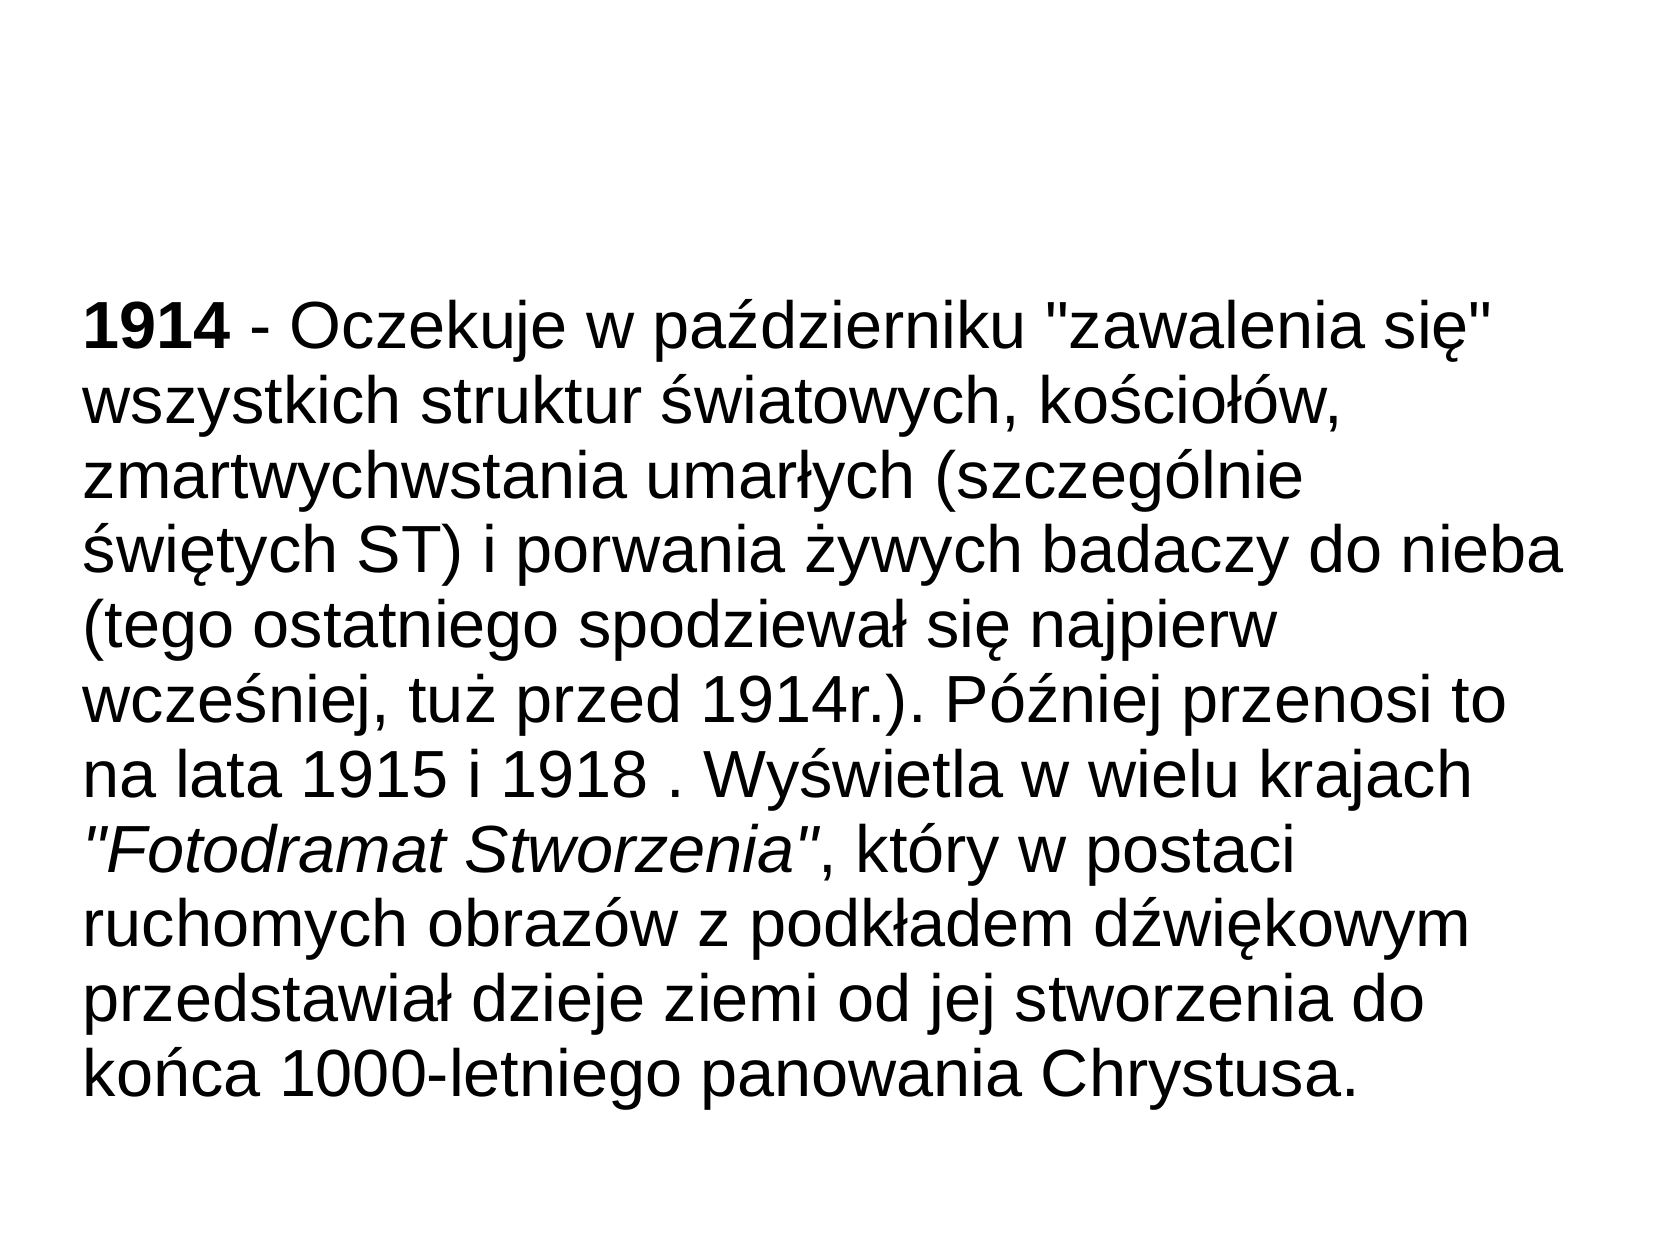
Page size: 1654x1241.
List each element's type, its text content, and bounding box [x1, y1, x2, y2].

subtitle 1914 - Oczekuje w październiku "zawalenia się" wszystkich struktur światowych, kościołów, zmartwychwstania umarłych (szczególnie świętych ST) i porwania żywych badaczy do nieba (tego ostatniego spodziewał się najpierw wcześniej, tuż przed 1914r.). Później przenosi to na lata 1915 i 1918 . Wyświetla w wielu krajach "Fotodramat Stworzenia", który w postaci ruchomych obrazów z podkładem dźwiękowym przedstawiał dzieje ziemi od jej stworzenia do końca 1000-letniego panowania Chrystusa. [82, 288, 1571, 1111]
